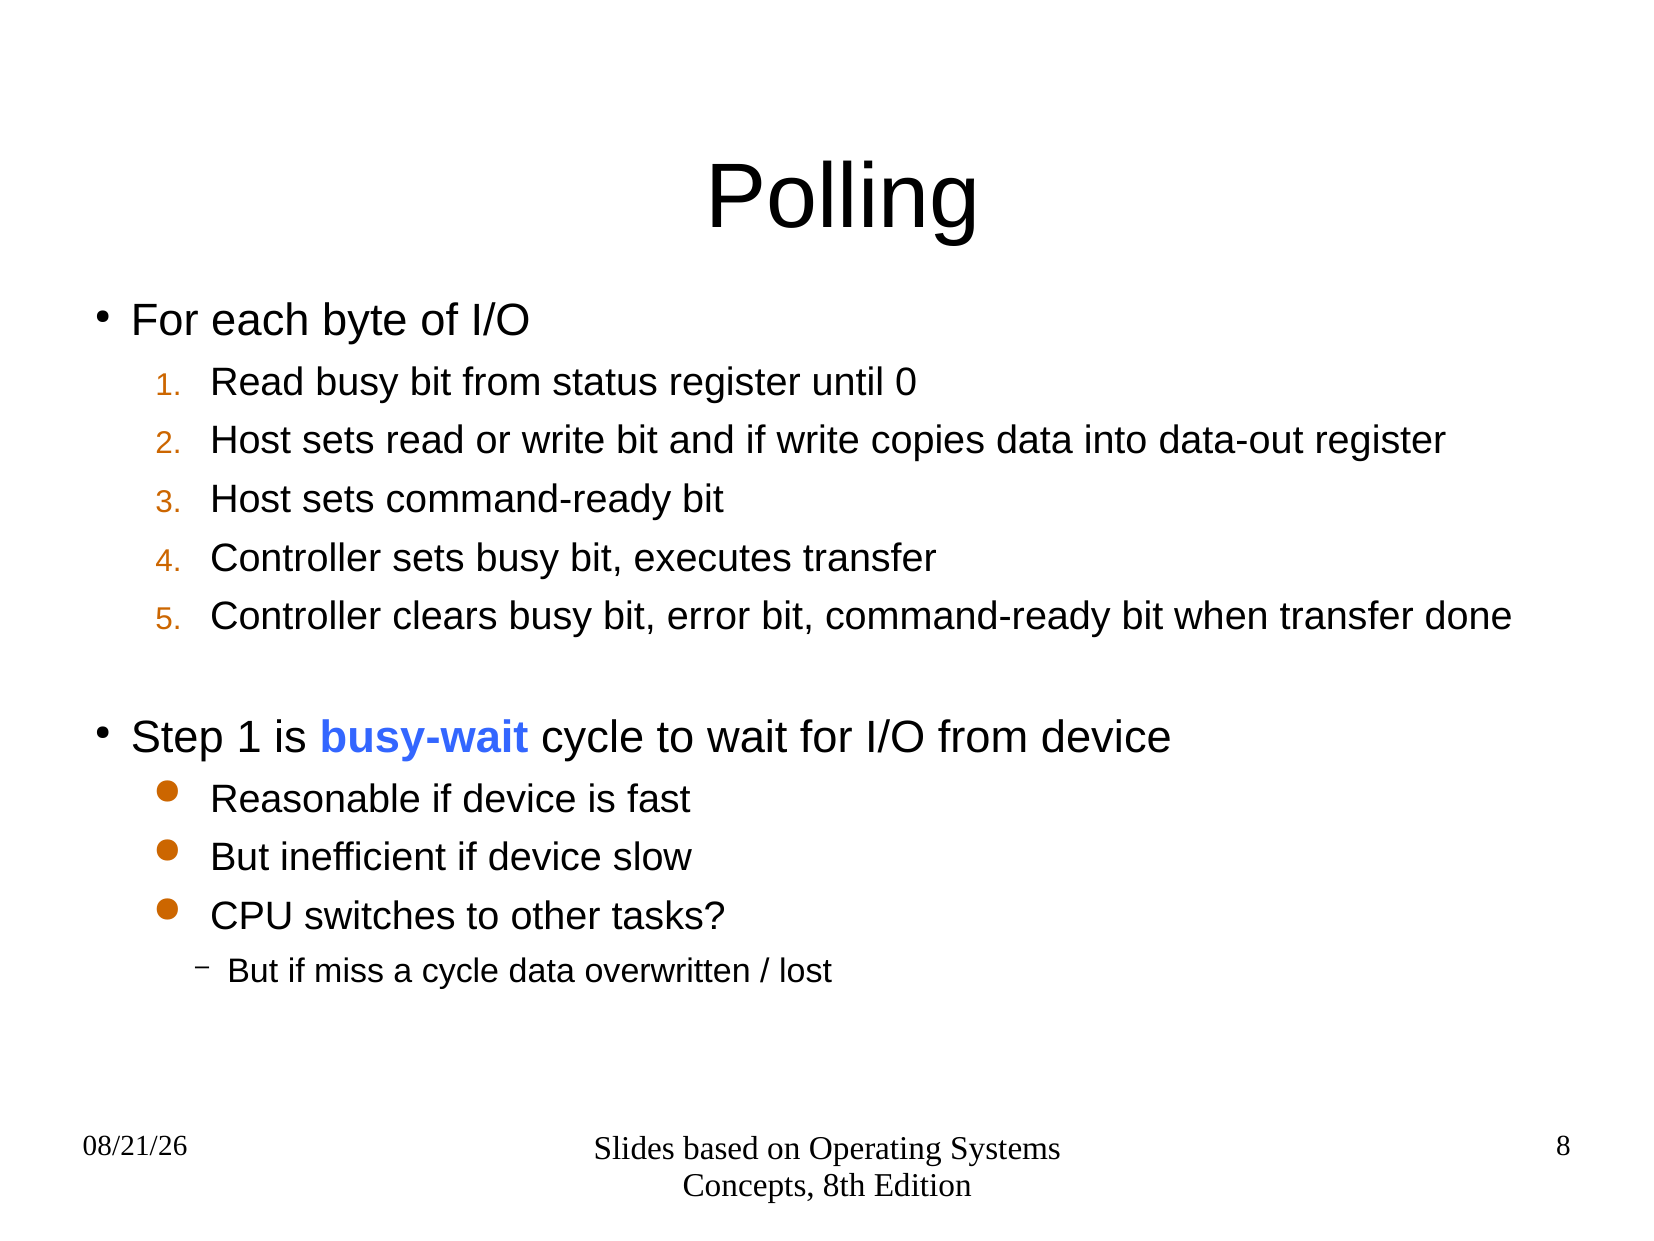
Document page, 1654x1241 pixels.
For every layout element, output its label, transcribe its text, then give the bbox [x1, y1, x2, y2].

title Polling [82, 49, 1571, 257]
list For each byte of I/O Read busy bit from status register until 0 Host sets read or write bit and if write copies data into data-out register Host sets command-ready bit Controller sets busy bit, executes transfer Controller clears busy bit, error bit, command-ready bit when transfer done Step 1 is busy-wait cycle to wait for I/O from device Reasonable if device is fast But inefficient if device slow CPU switches to other tasks? But if miss a cycle data overwritten / lost [82, 290, 1571, 1010]
